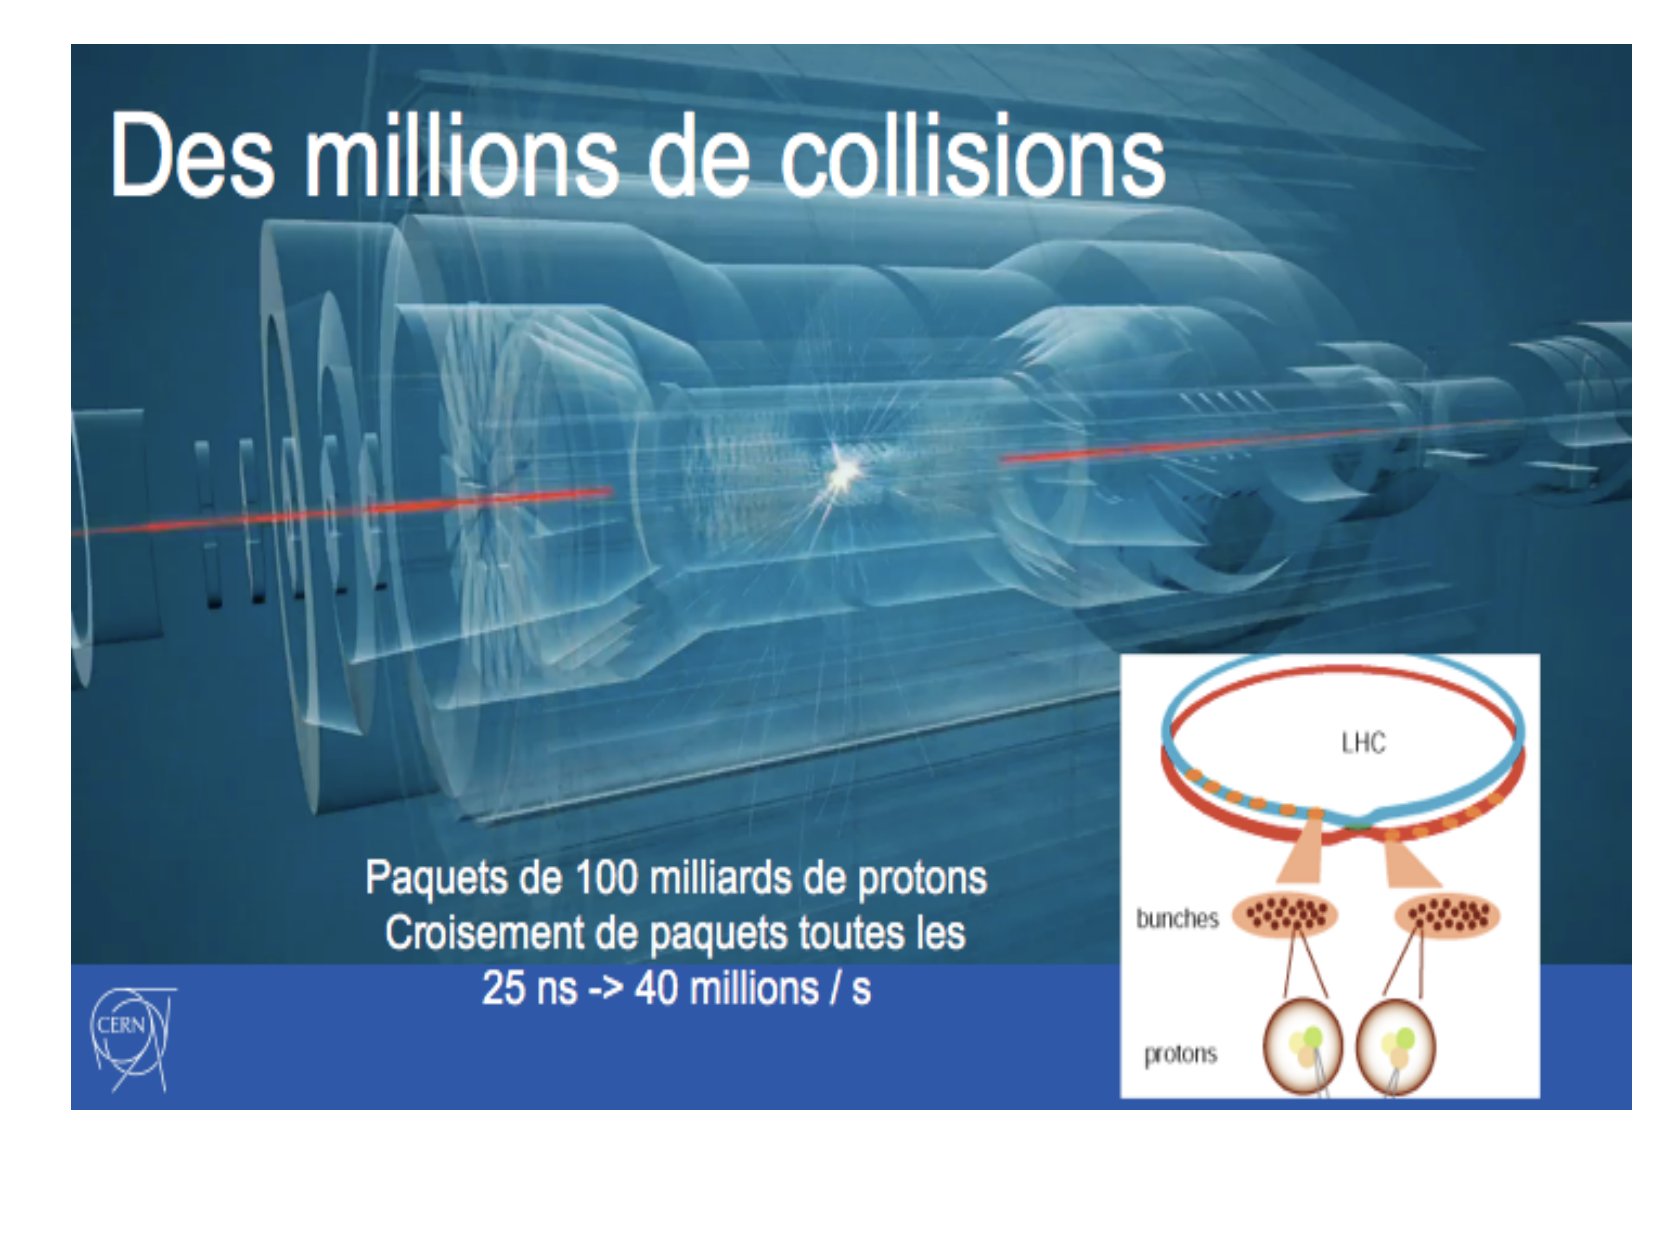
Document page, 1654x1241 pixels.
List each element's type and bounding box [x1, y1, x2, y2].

picture [71, 44, 1632, 1110]
